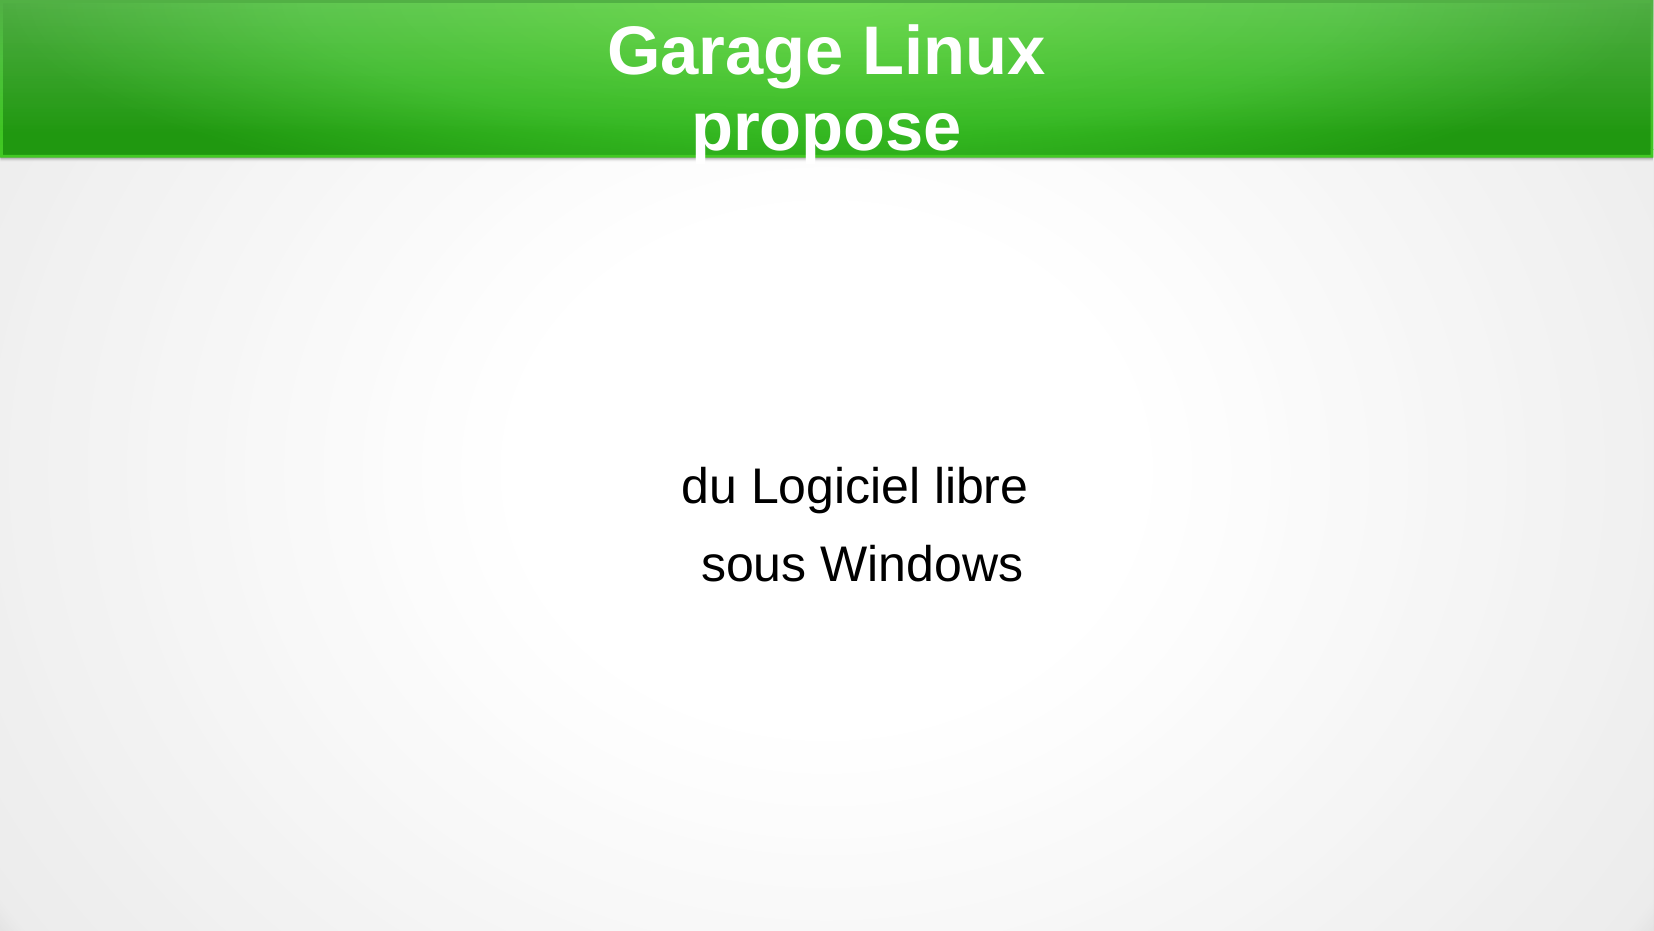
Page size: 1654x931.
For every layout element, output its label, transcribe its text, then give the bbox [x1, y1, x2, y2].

list du Logiciel libre sous Windows [82, 224, 1571, 764]
title Garage Linux propose [82, 12, 1571, 166]
